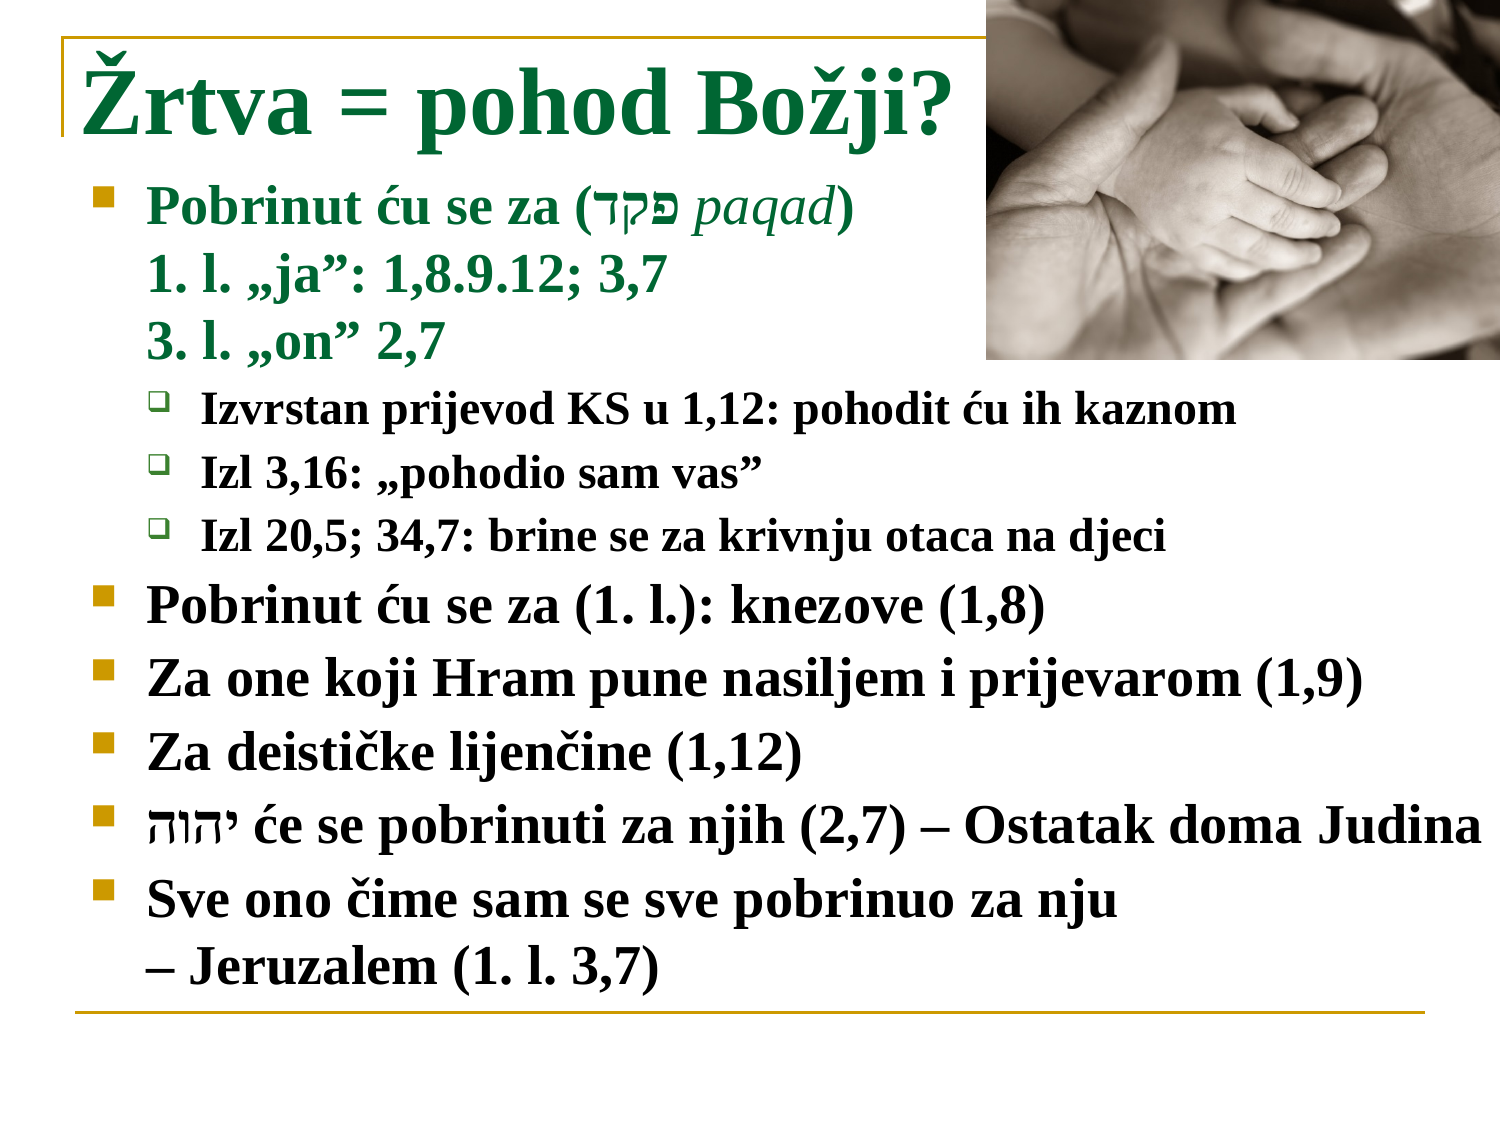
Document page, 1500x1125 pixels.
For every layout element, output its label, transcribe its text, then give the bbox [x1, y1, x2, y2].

list Pobrinut ću se za (פקד paqad) 1. l. „ja”: 1,8.9.12; 3,7 3. l. „on” 2,7 Izvrstan prijevod KS u 1,12: pohodit ću ih kaznom Izl 3,16: „pohodio sam vas” Izl 20,5; 34,7: brine se za krivnju otaca na djeci Pobrinut ću se za (1. l.): knezove (1,8) Za one koji Hram pune nasiljem i prijevarom (1,9) Za deističke lijenčine (1,12) יהוה će se pobrinuti za njih (2,7) – Ostatak doma Judina Sve ono čime sam se sve pobrinuo za nju – Jeruzalem (1. l. 3,7) [75, 160, 1500, 1006]
picture [986, 0, 1500, 360]
title Žrtva = pohod Božji? [64, 31, 986, 218]
